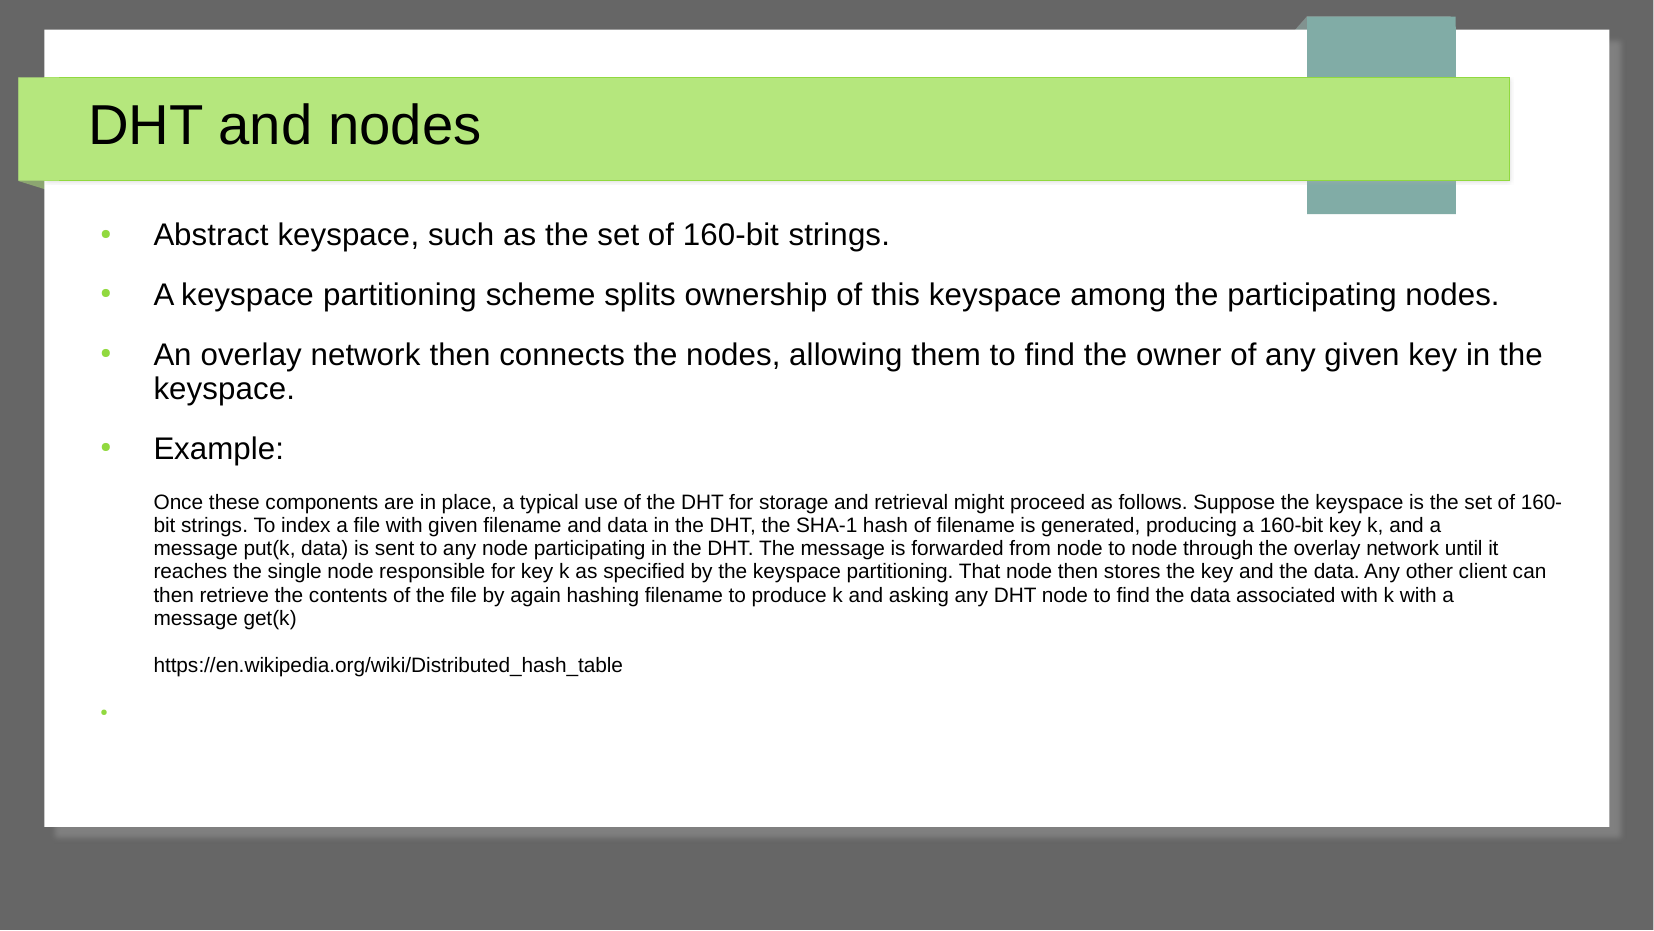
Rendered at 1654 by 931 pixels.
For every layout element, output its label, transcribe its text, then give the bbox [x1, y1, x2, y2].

list Abstract keyspace, such as the set of 160-bit strings. A keyspace partitioning scheme splits ownership of this keyspace among the participating nodes. An overlay network then connects the nodes, allowing them to find the owner of any given key in the keyspace. Example: Once these components are in place, a typical use of the DHT for storage and retrieval might proceed as follows. Suppose the keyspace is the set of 160-bit strings. To index a file with given filename and data in the DHT, the SHA-1 hash of filename is generated, producing a 160-bit key k, and a message put(k, data) is sent to any node participating in the DHT. The message is forwarded from node to node through the overlay network until it reaches the single node responsible for key k as specified by the keyspace partitioning. That node then stores the key and the data. Any other client can then retrieve the contents of the file by again hashing filename to produce k and asking any DHT node to find the data associated with k with a message get(k) https://en.wikipedia.org/wiki/Distributed_hash_table [82, 217, 1571, 758]
title DHT and nodes [88, 73, 1506, 178]
